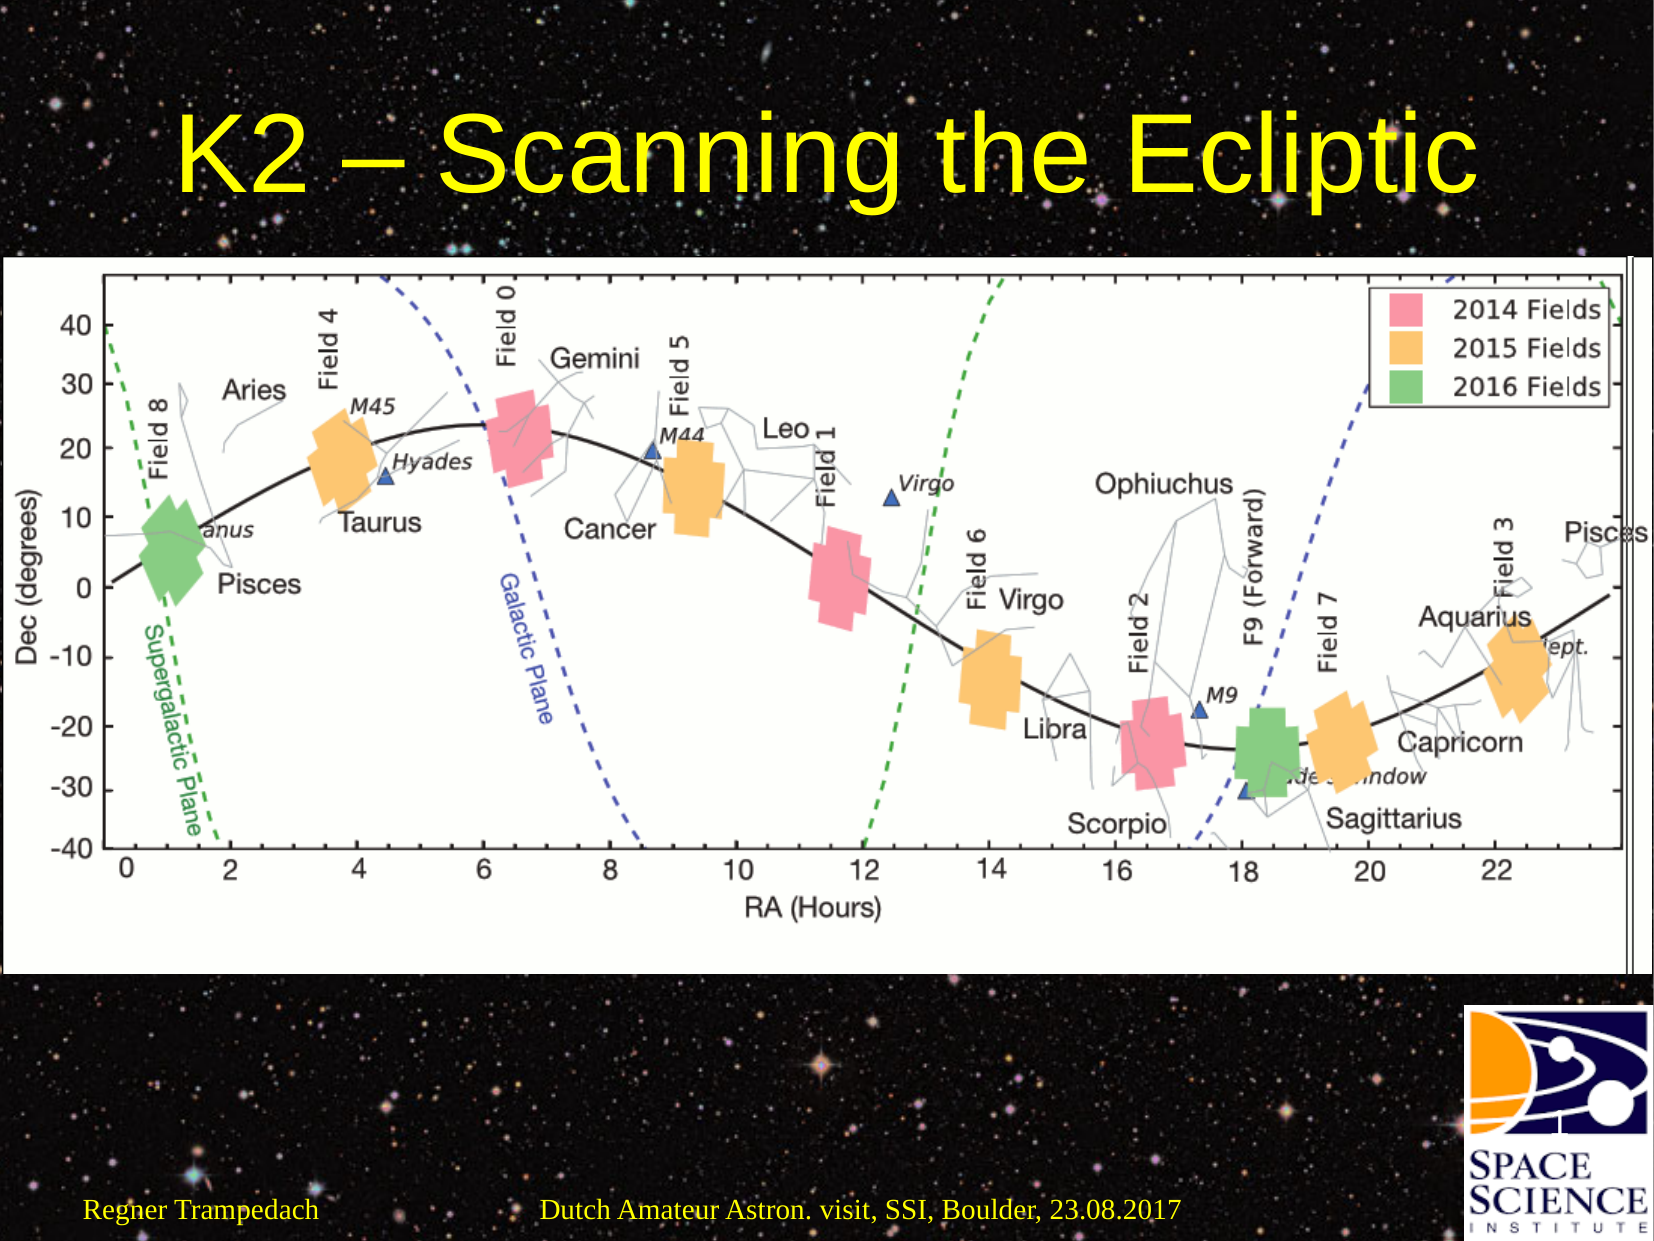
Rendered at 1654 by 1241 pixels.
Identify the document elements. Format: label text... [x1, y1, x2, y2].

picture [0, 0, 1654, 1241]
title K2 – Scanning the Ecliptic [82, 49, 1571, 256]
